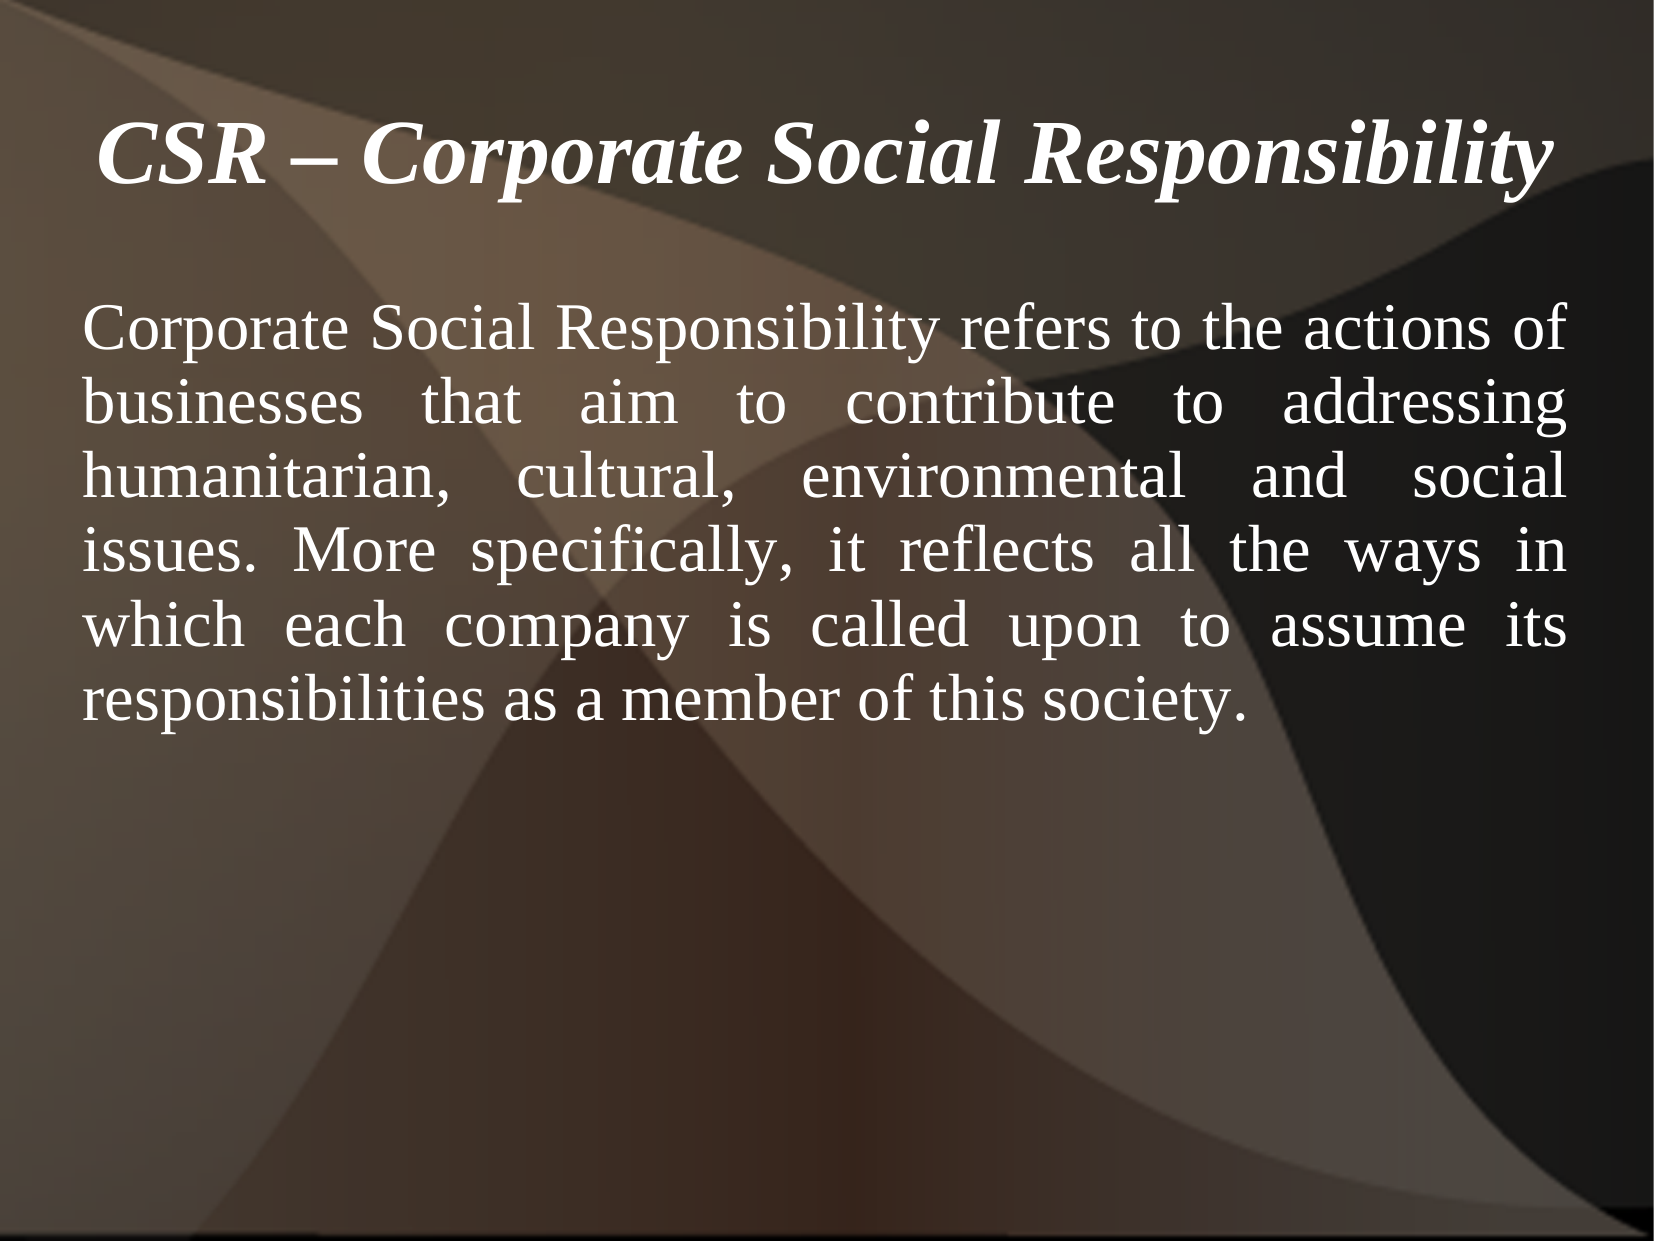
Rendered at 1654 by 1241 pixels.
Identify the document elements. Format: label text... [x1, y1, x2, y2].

picture [0, 0, 1654, 1241]
list Corporate Social Responsibility refers to the actions of businesses that aim to contribute to addressing humanitarian, cultural, environmental and social issues. More specifically, it reflects all the ways in which each company is called upon to assume its responsibilities as a member of this society. [82, 290, 1571, 1109]
title CSR – Corporate Social Responsibility [82, 49, 1571, 257]
